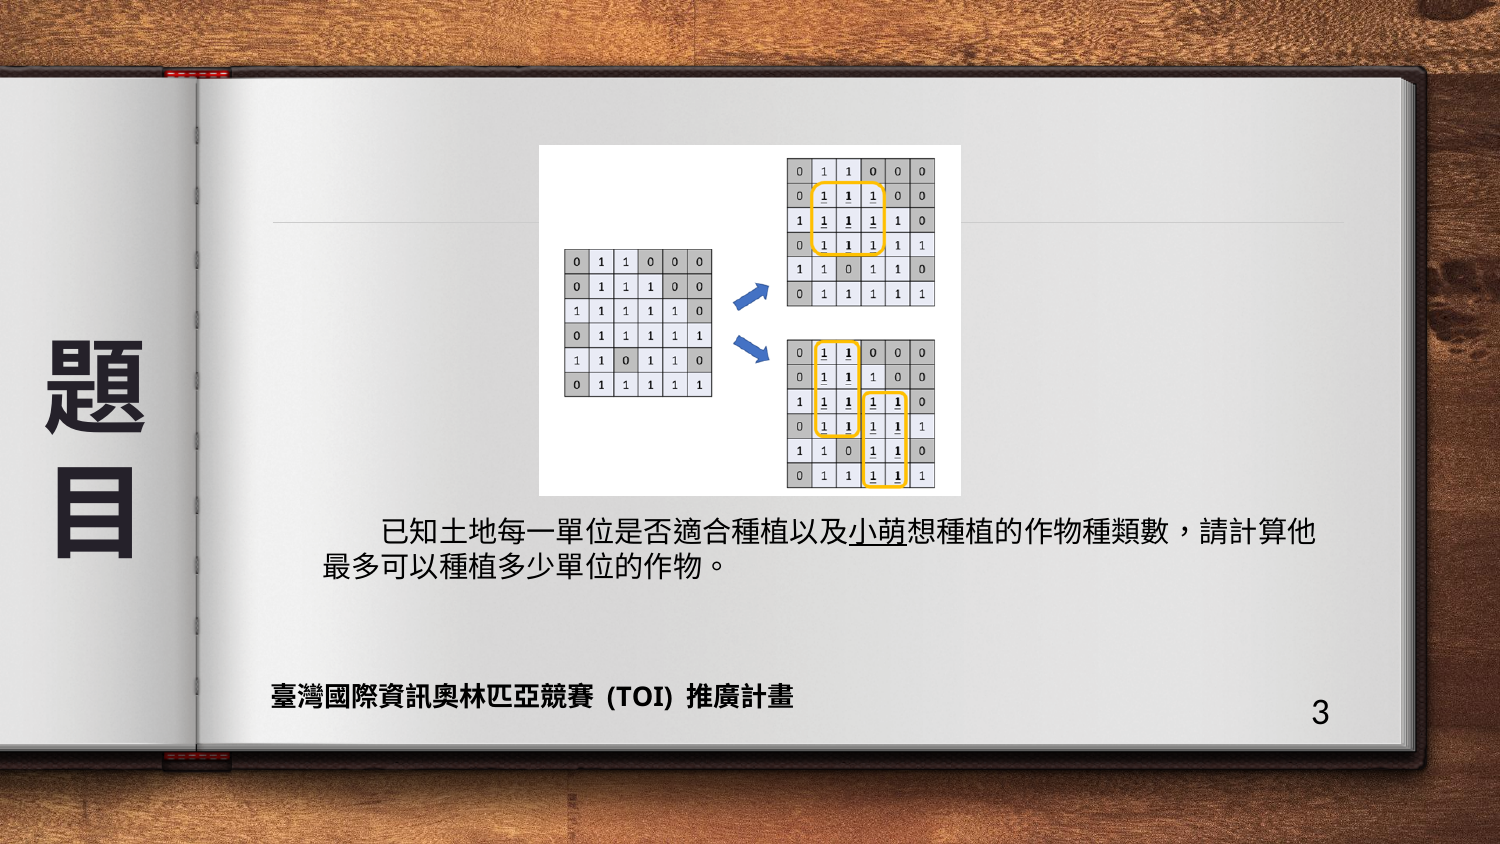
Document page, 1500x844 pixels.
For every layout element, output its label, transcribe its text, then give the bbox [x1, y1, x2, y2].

text_box 已知土地每一單位是否適合種植以及小萌想種植的作物種類數，請計算他 最多可以種植多少單位的作物。 [307, 226, 1341, 590]
title 題 目 [28, 306, 210, 552]
picture [539, 145, 961, 496]
text_box [1295, 672, 1386, 737]
